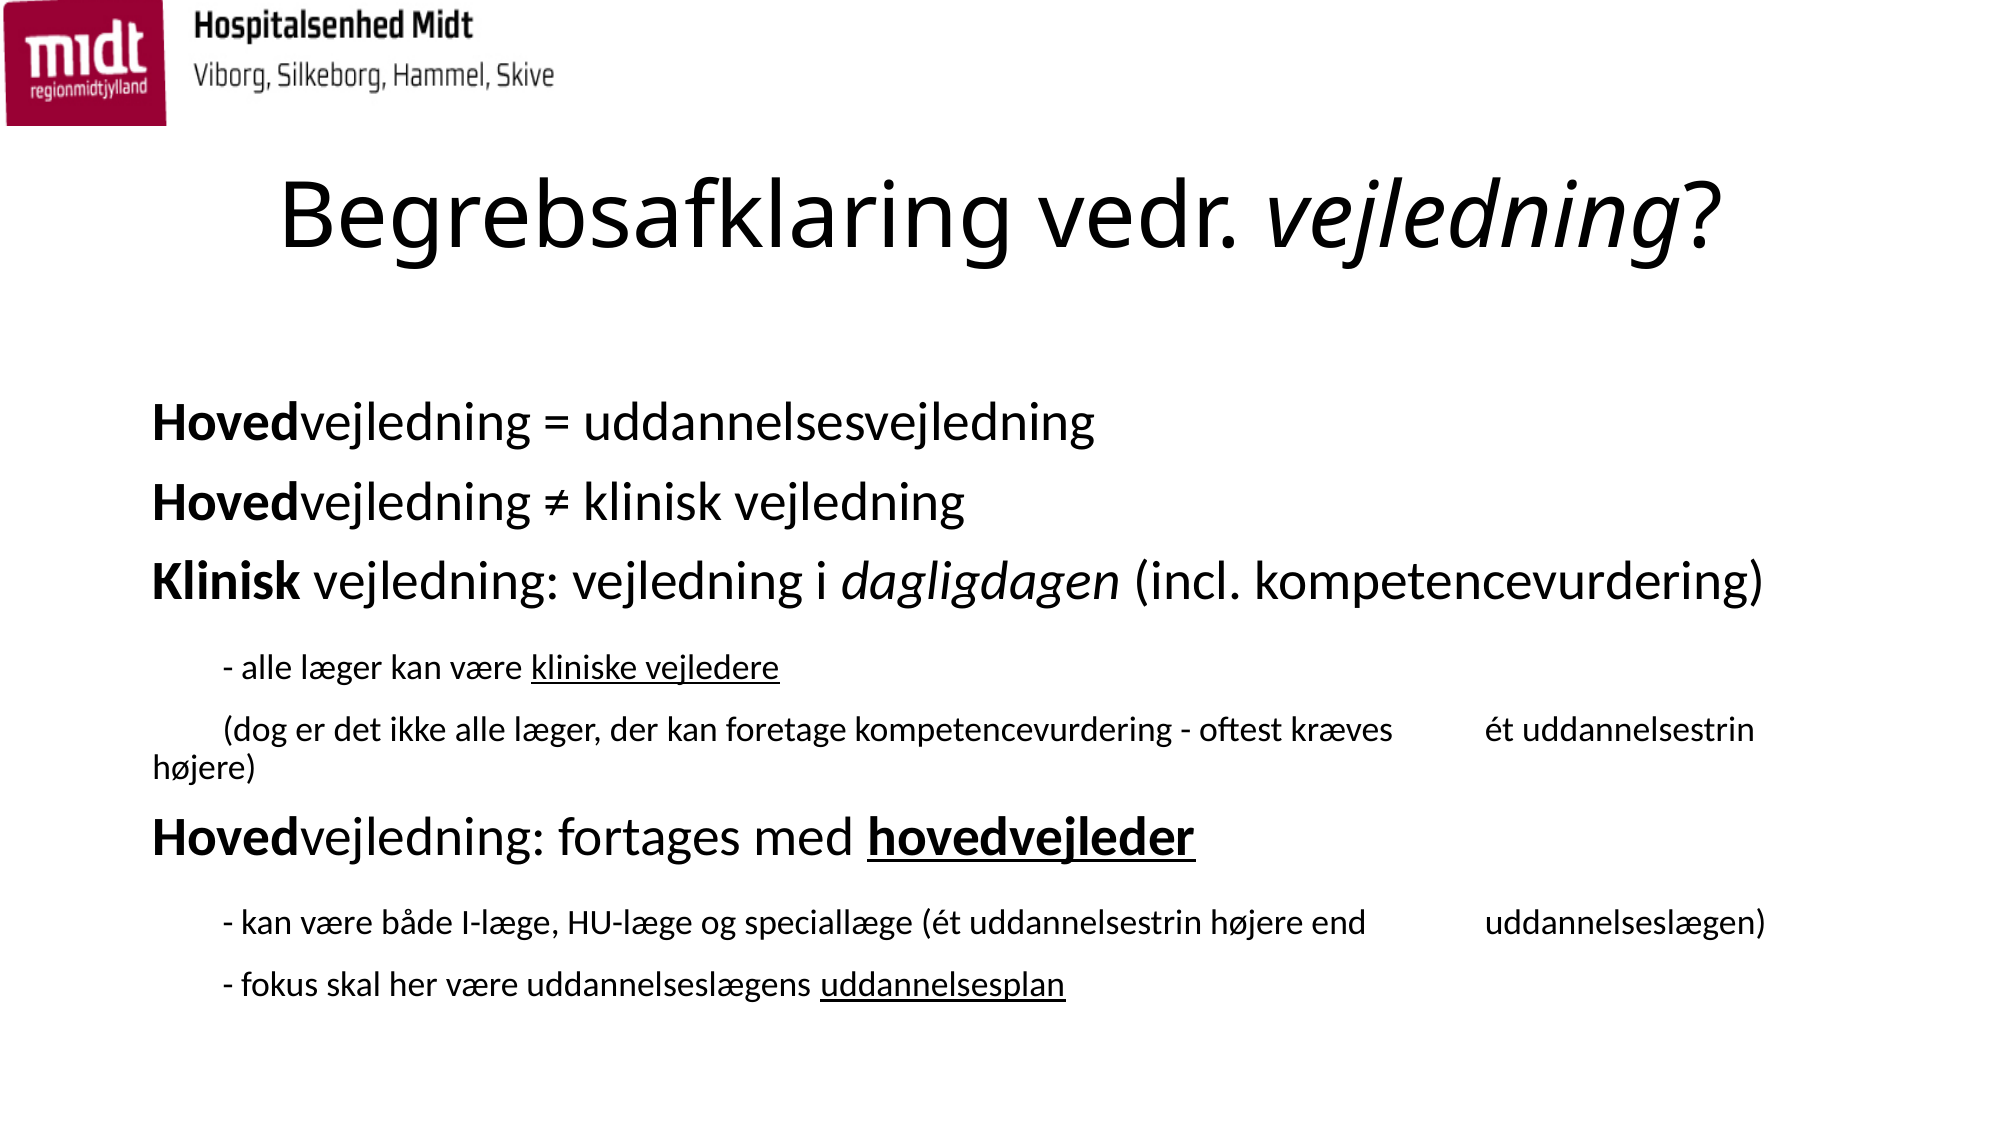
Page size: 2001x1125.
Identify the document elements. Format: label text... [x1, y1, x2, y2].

list Hovedvejledning = uddannelsesvejledning Hovedvejledning ≠ klinisk vejledning Klinisk vejledning: vejledning i dagligdagen (incl. kompetencevurdering) - alle læger kan være kliniske vejledere (dog er det ikke alle læger, der kan foretage kompetencevurdering - oftest kræves ét uddannelsestrin højere) Hovedvejledning: fortages med hovedvejleder - kan være både I-læge, HU-læge og speciallæge (ét uddannelsestrin højere end uddannelseslægen) - fokus skal her være uddannelseslægens uddannelsesplan [137, 299, 1863, 1014]
picture [0, 0, 569, 126]
title Begrebsafklaring vedr. vejledning? [137, 59, 1863, 278]
